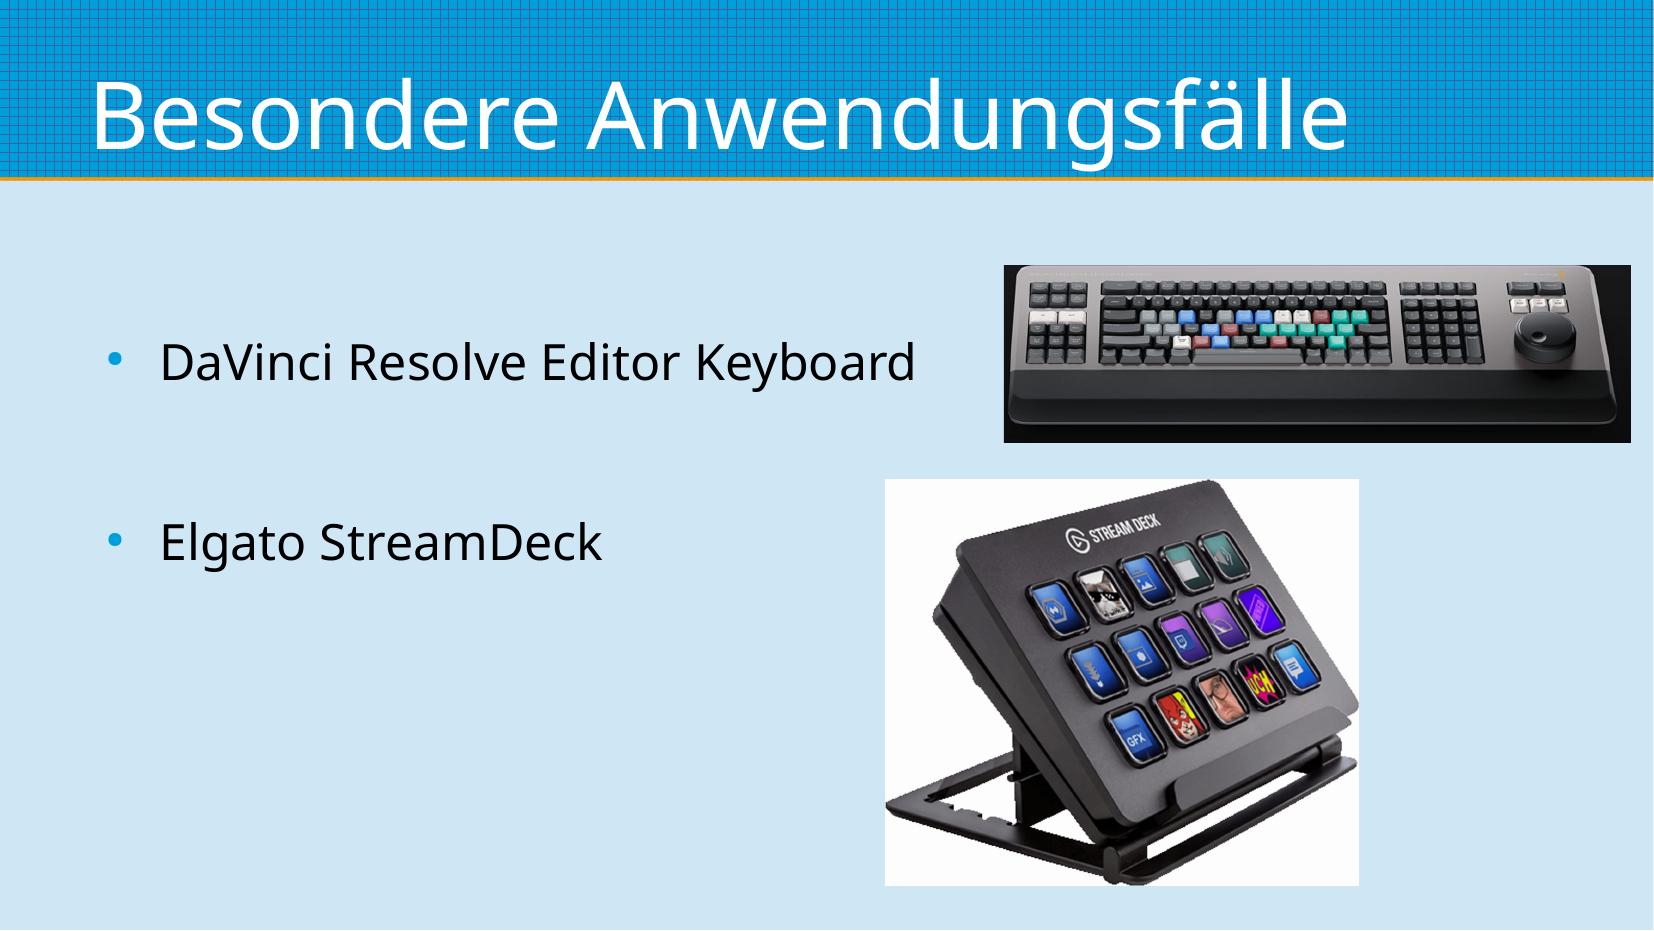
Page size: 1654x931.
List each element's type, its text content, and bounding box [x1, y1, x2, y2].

list DaVinci Resolve Editor Keyboard Elgato StreamDeck [88, 236, 1565, 813]
picture [1003, 265, 1631, 443]
title Besondere Anwendungsfälle [88, 14, 1565, 178]
picture [885, 479, 1359, 886]
